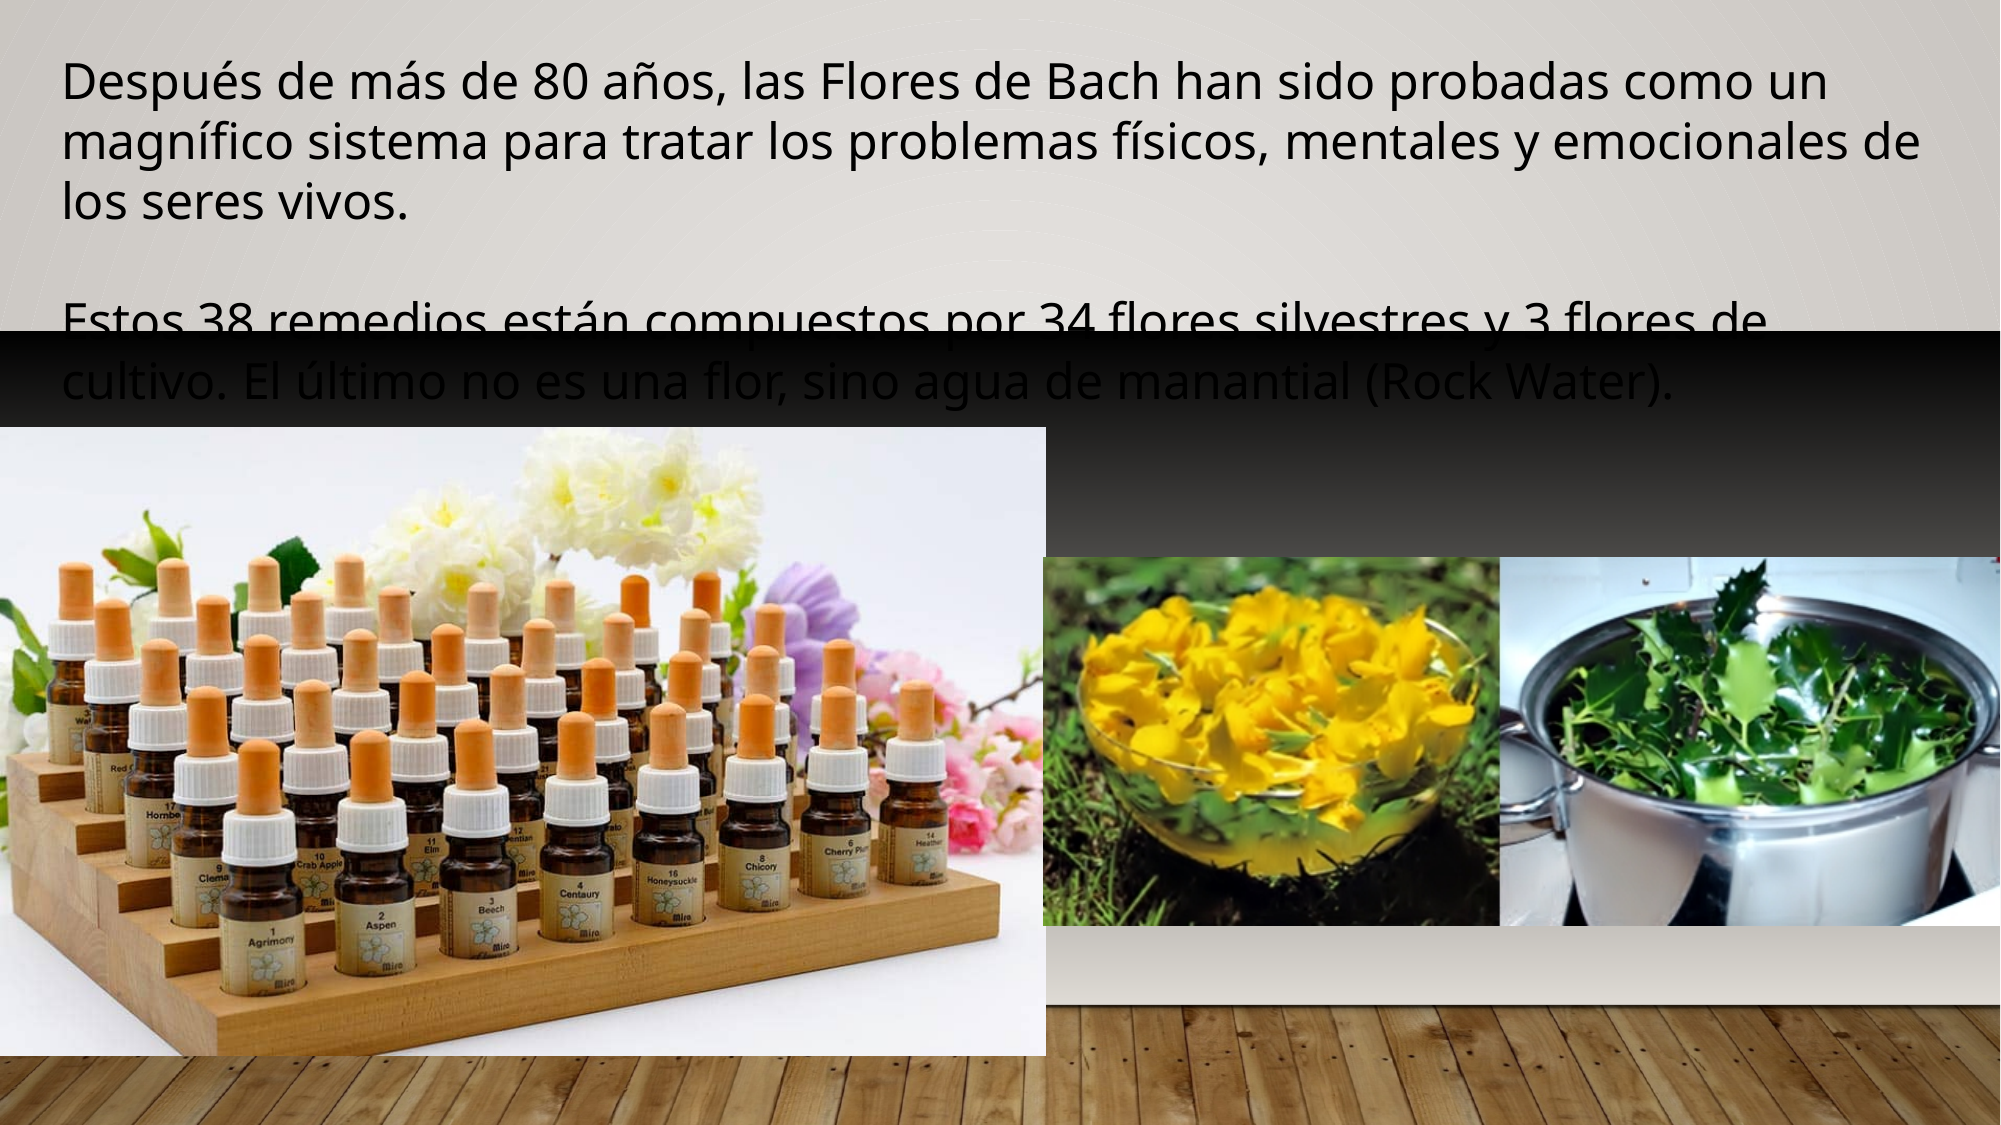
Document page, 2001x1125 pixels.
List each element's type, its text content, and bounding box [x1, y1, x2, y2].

text_box Después de más de 80 años, las Flores de Bach han sido probadas como un magnífico sistema para tratar los problemas físicos, mentales y emocionales de los seres vivos. Estos 38 remedios están compuestos por 34 flores silvestres y 3 flores de cultivo. El último no es una flor, sino agua de manantial (Rock Water). [46, 42, 1950, 417]
picture [0, 427, 2000, 1056]
